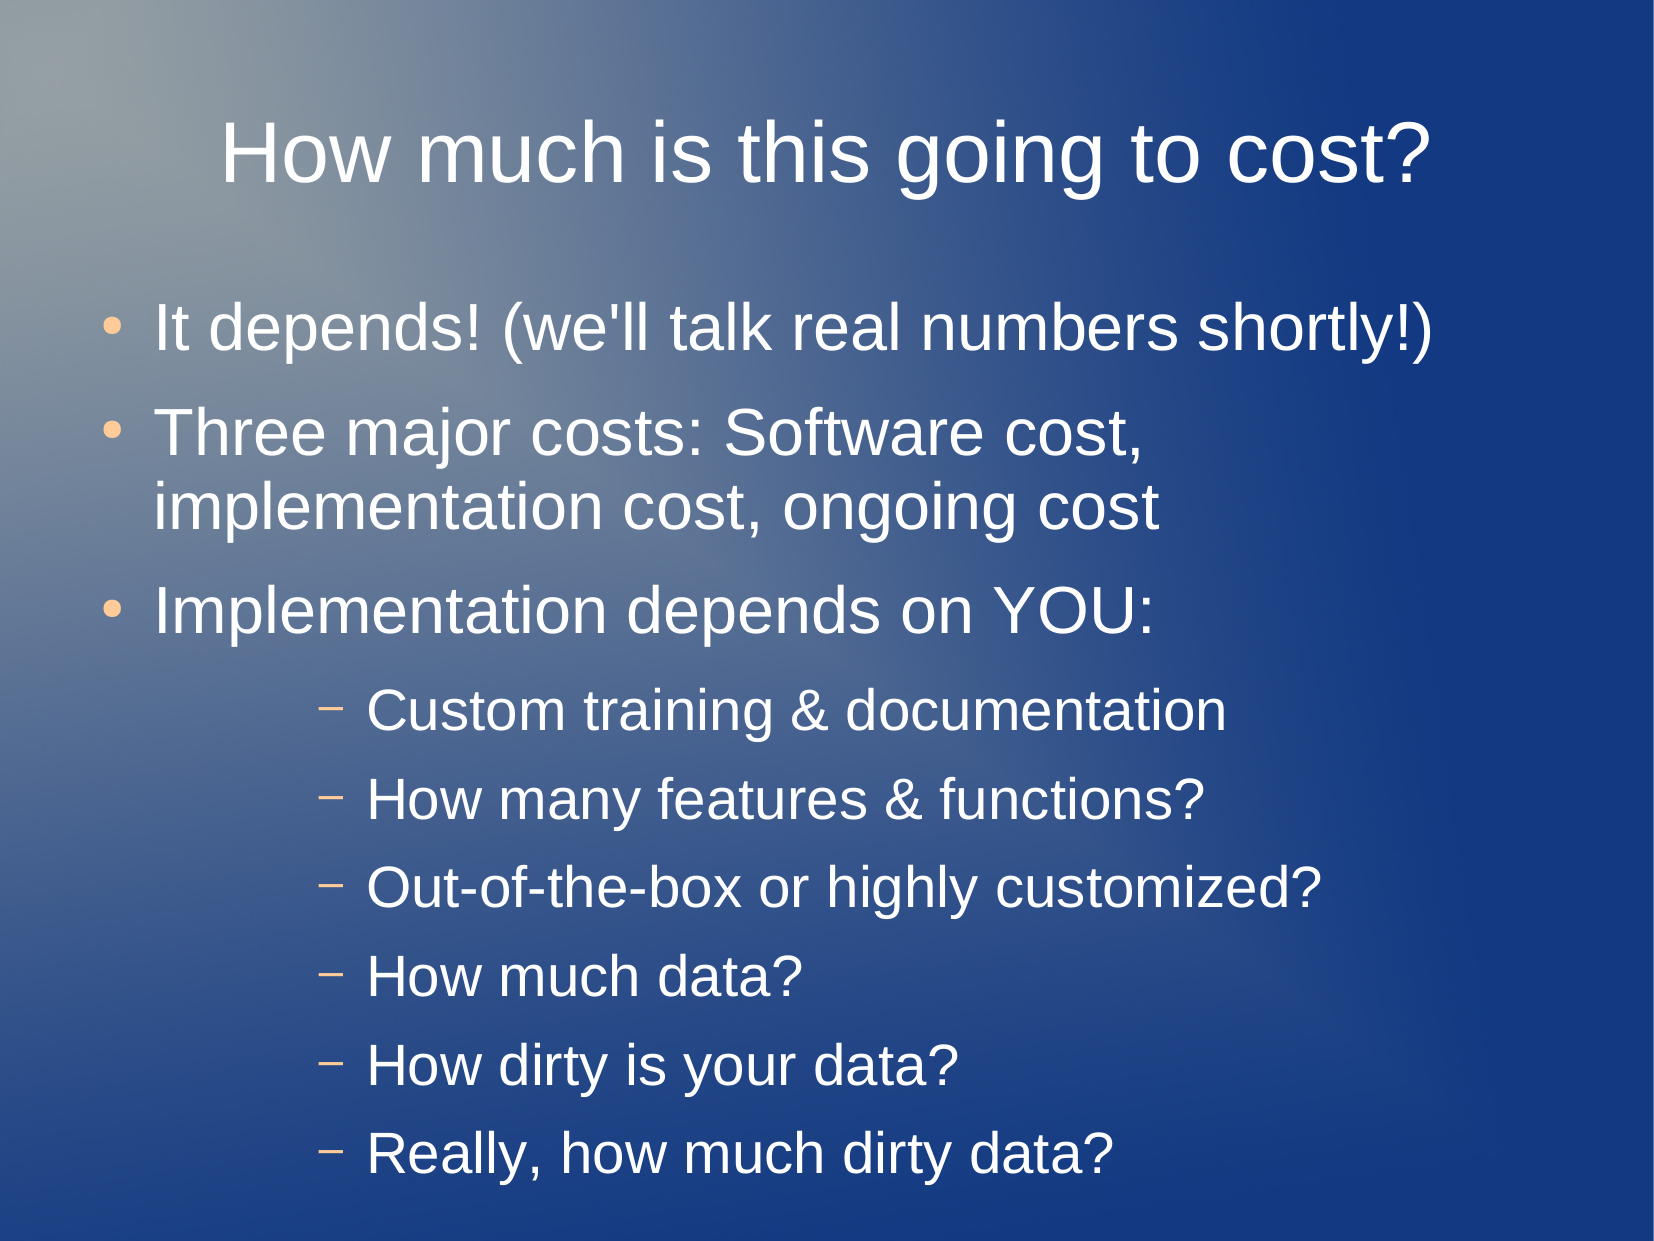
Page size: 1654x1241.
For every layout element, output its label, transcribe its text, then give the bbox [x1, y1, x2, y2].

title How much is this going to cost? [82, 49, 1571, 257]
picture [0, 0, 1654, 1241]
list It depends! (we'll talk real numbers shortly!) Three major costs: Software cost, implementation cost, ongoing cost Implementation depends on YOU: Custom training & documentation How many features & functions? Out-of-the-box or highly customized? How much data? How dirty is your data? Really, how much dirty data? [82, 290, 1571, 1188]
